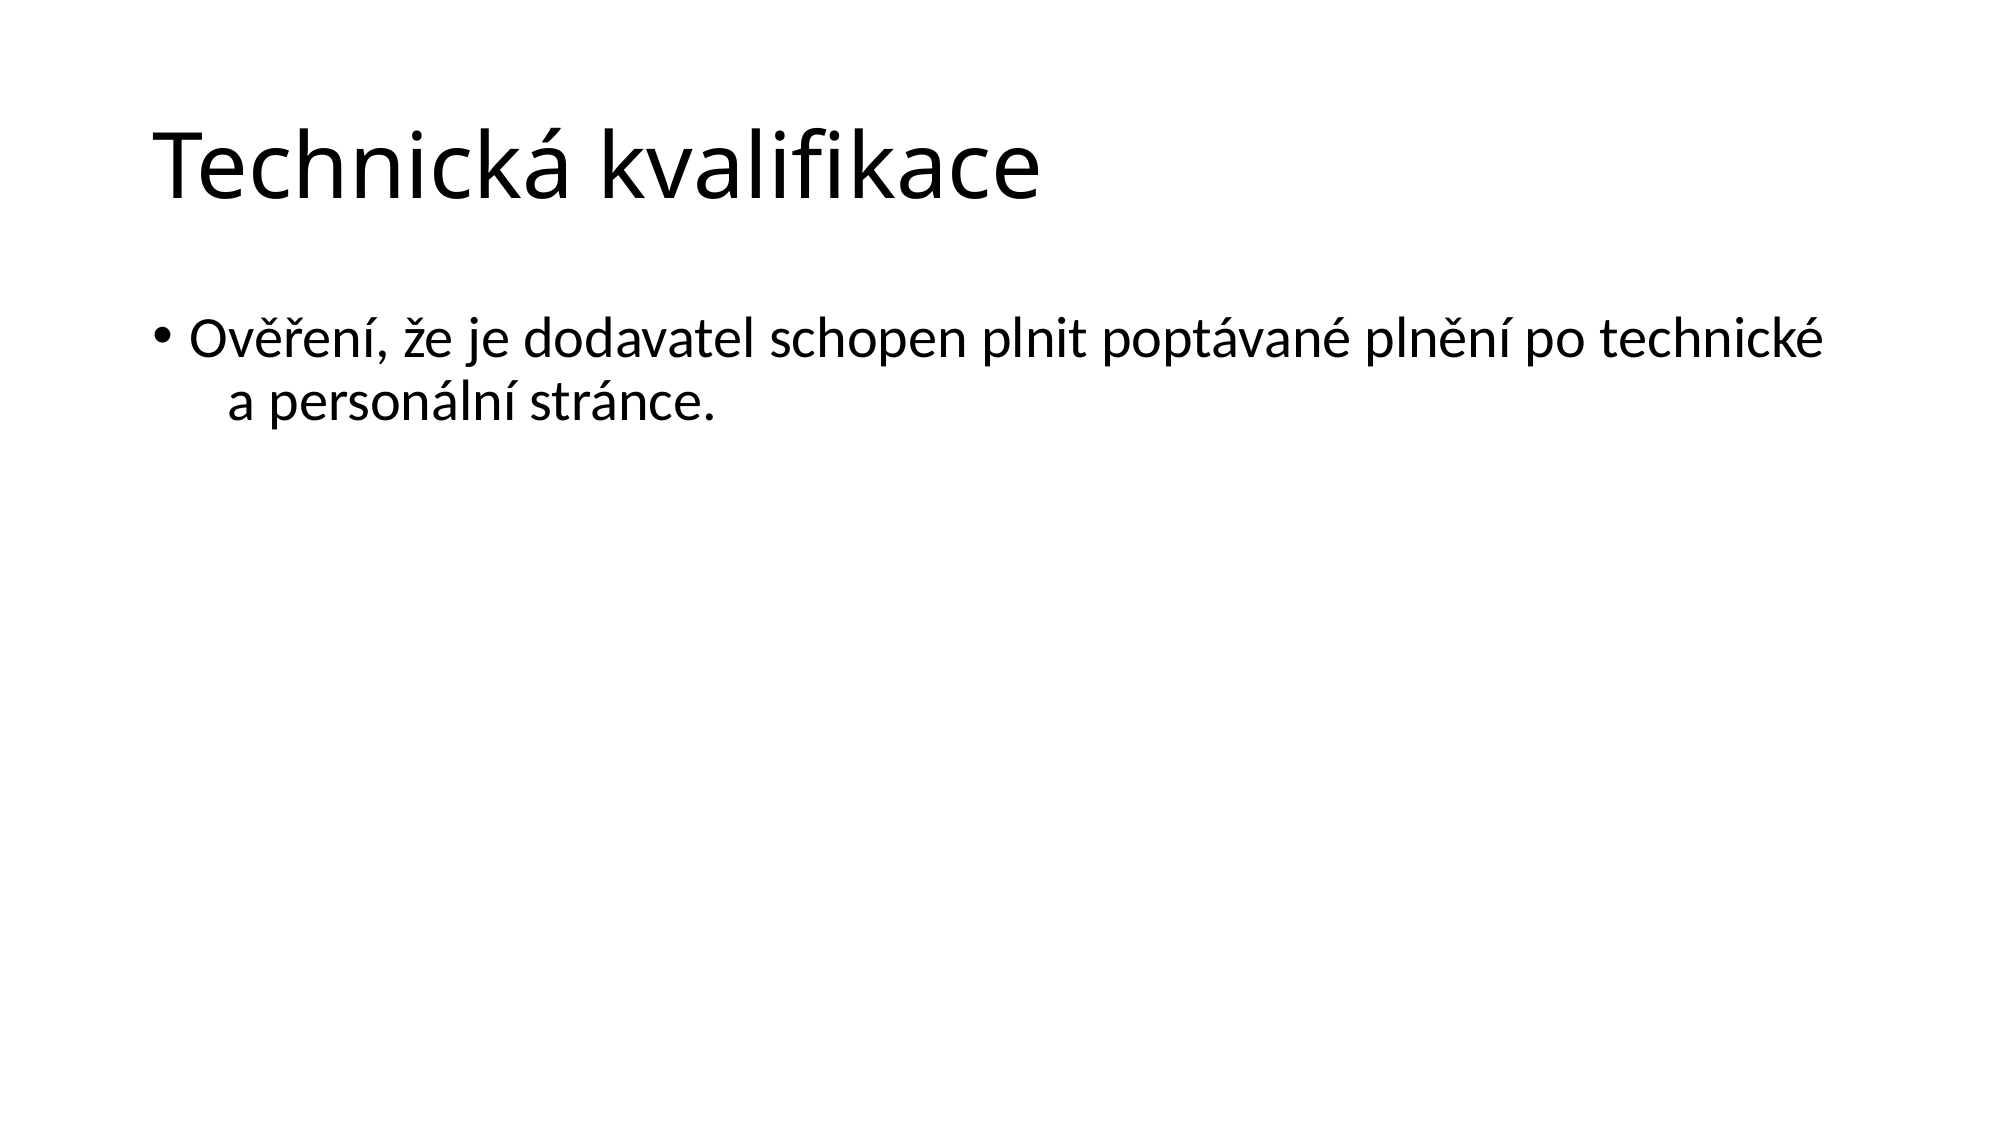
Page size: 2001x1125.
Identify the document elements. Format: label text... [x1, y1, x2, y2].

list Ověření, že je dodavatel schopen plnit poptávané plnění po technické a personální stránce. [137, 299, 1863, 1014]
title Technická kvalifikace [137, 59, 1863, 278]
